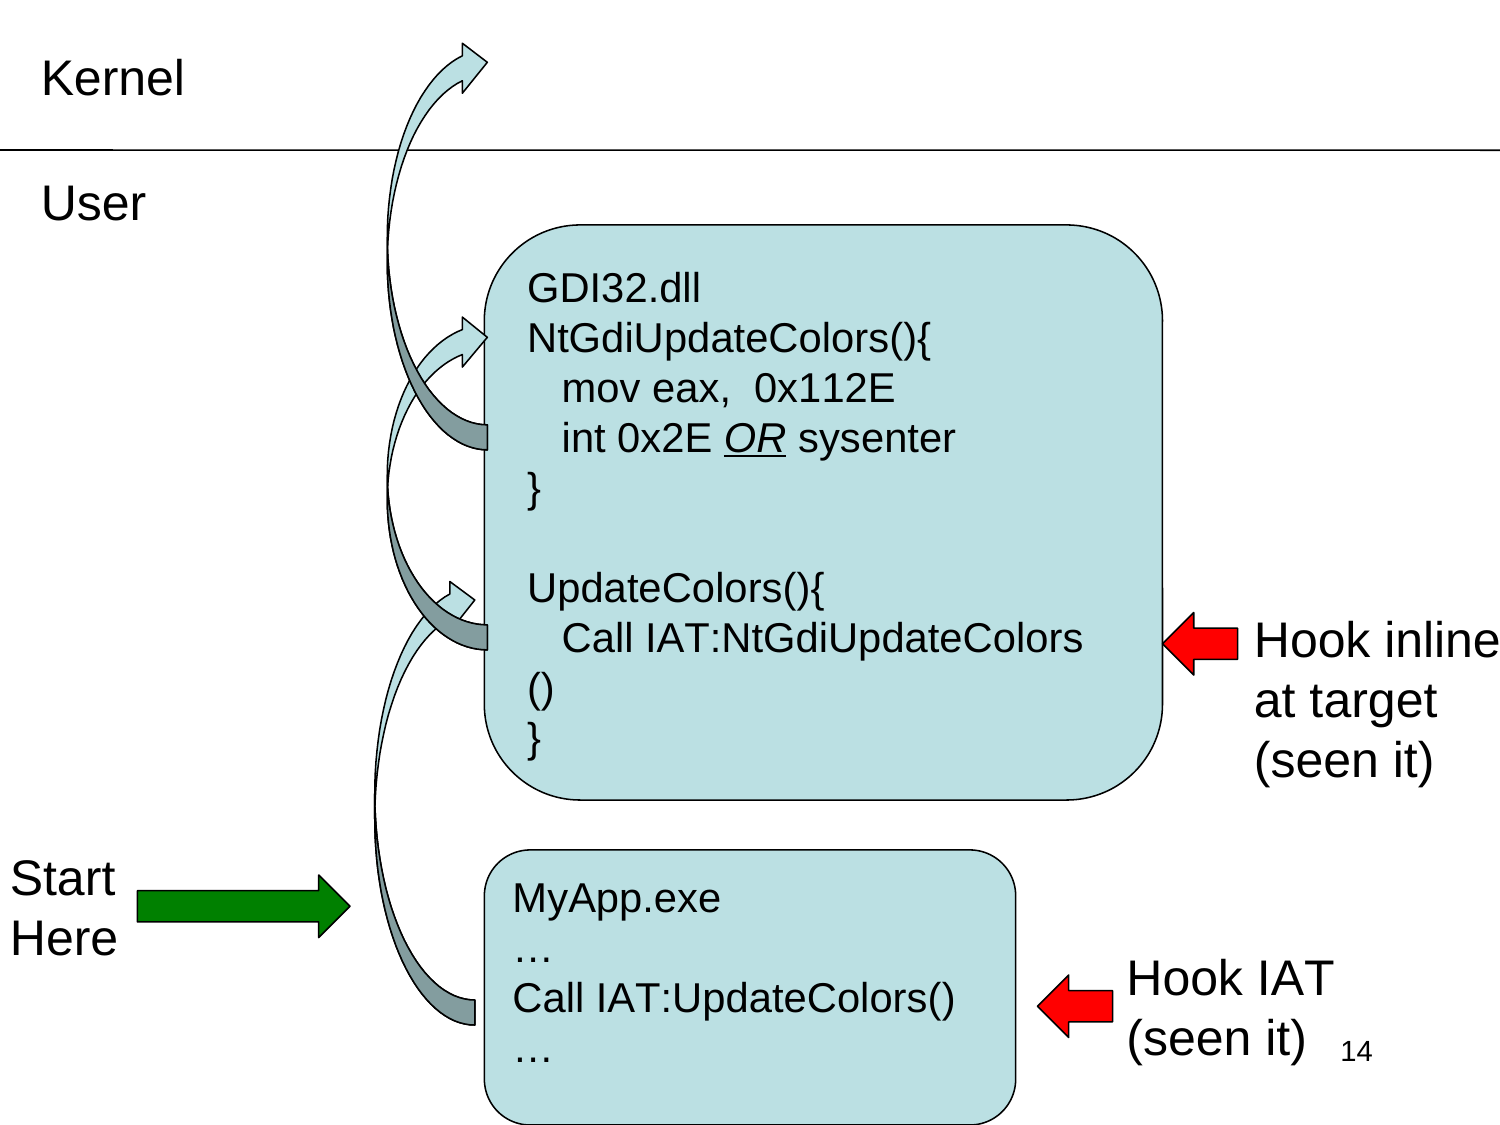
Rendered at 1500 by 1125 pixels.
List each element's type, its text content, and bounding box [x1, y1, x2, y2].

text_box MyApp.exe … Call IAT:UpdateColors() … [484, 849, 1016, 1125]
text_box [145, 875, 351, 938]
text_box [374, 43, 488, 1026]
text_box Start Here [0, 837, 145, 973]
text_box [1162, 612, 1238, 676]
text_box Kernel [26, 37, 201, 113]
text_box <number> [1074, 1025, 1388, 1101]
text_box Hook IAT (seen it) [1111, 937, 1350, 1073]
text_box [1037, 975, 1111, 1038]
text_box User [26, 162, 162, 238]
text_box Hook inline at target (seen it) [1239, 599, 1500, 796]
text_box GDI32.dll NtGdiUpdateColors(){ mov eax, 0x112E int 0x2E OR sysenter } UpdateColors(){ Call IAT:NtGdiUpdateColors () } [484, 224, 1163, 801]
